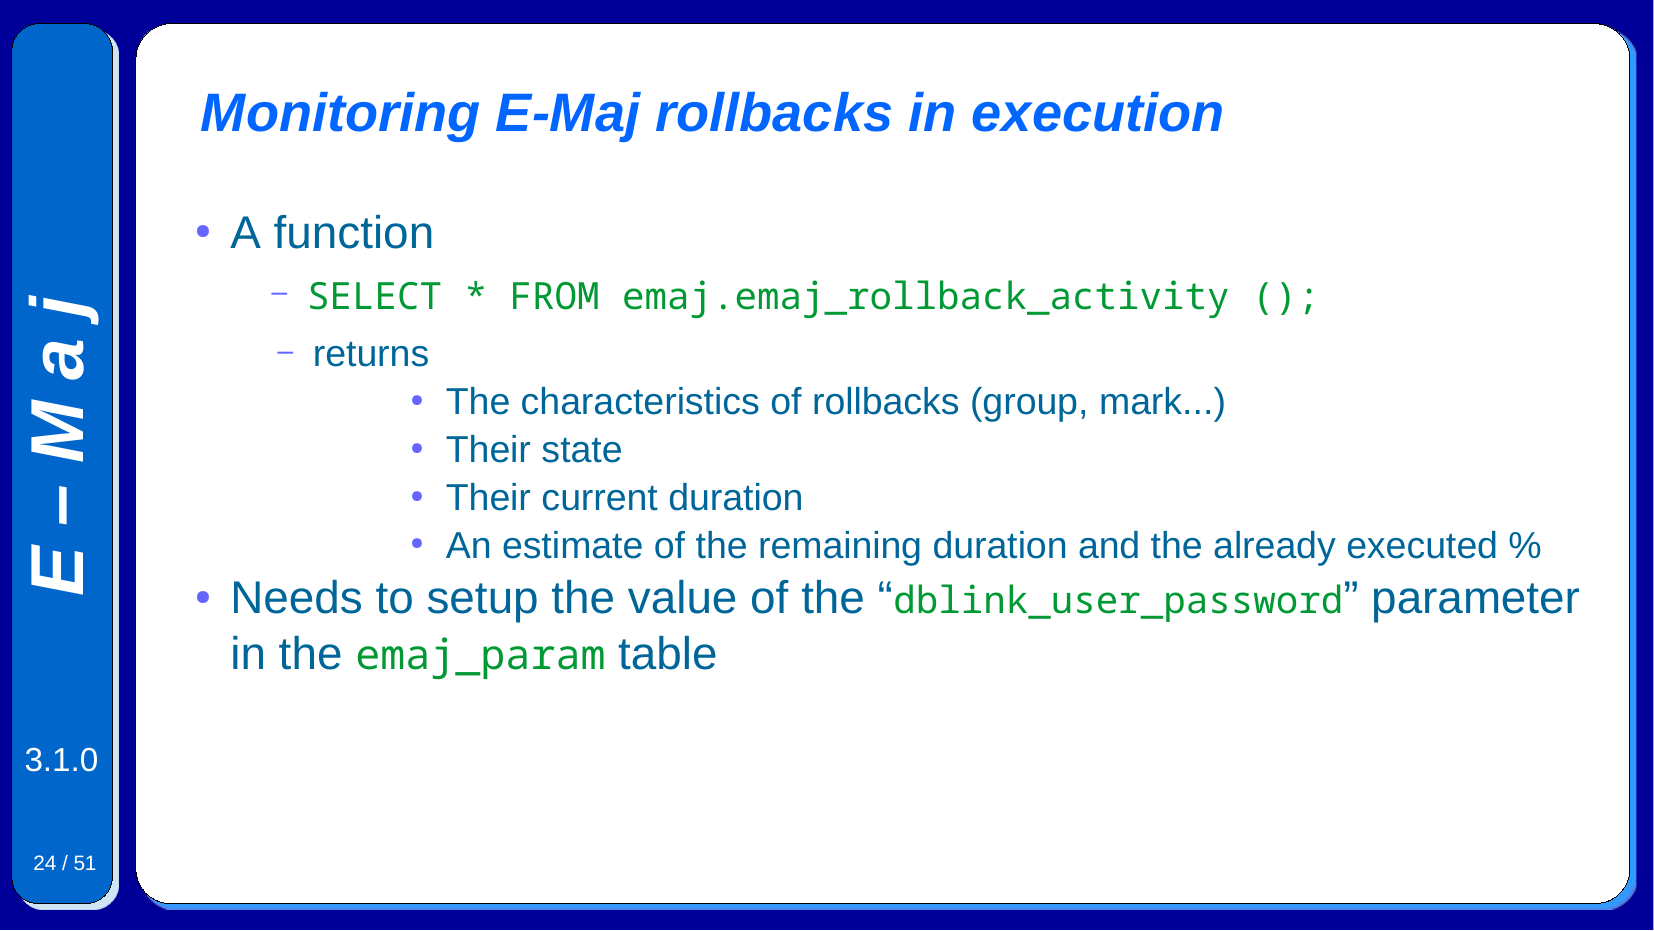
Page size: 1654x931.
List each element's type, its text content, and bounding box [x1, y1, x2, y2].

list A function SELECT * FROM emaj.emaj_rollback_activity (); returns The characteristics of rollbacks (group, mark...) Their state Their current duration An estimate of the remaining duration and the already executed % Needs to setup the value of the “dblink_user_password” parameter in the emaj_param table [177, 206, 1587, 827]
title Monitoring E-Maj rollbacks in execution [200, 34, 1575, 191]
